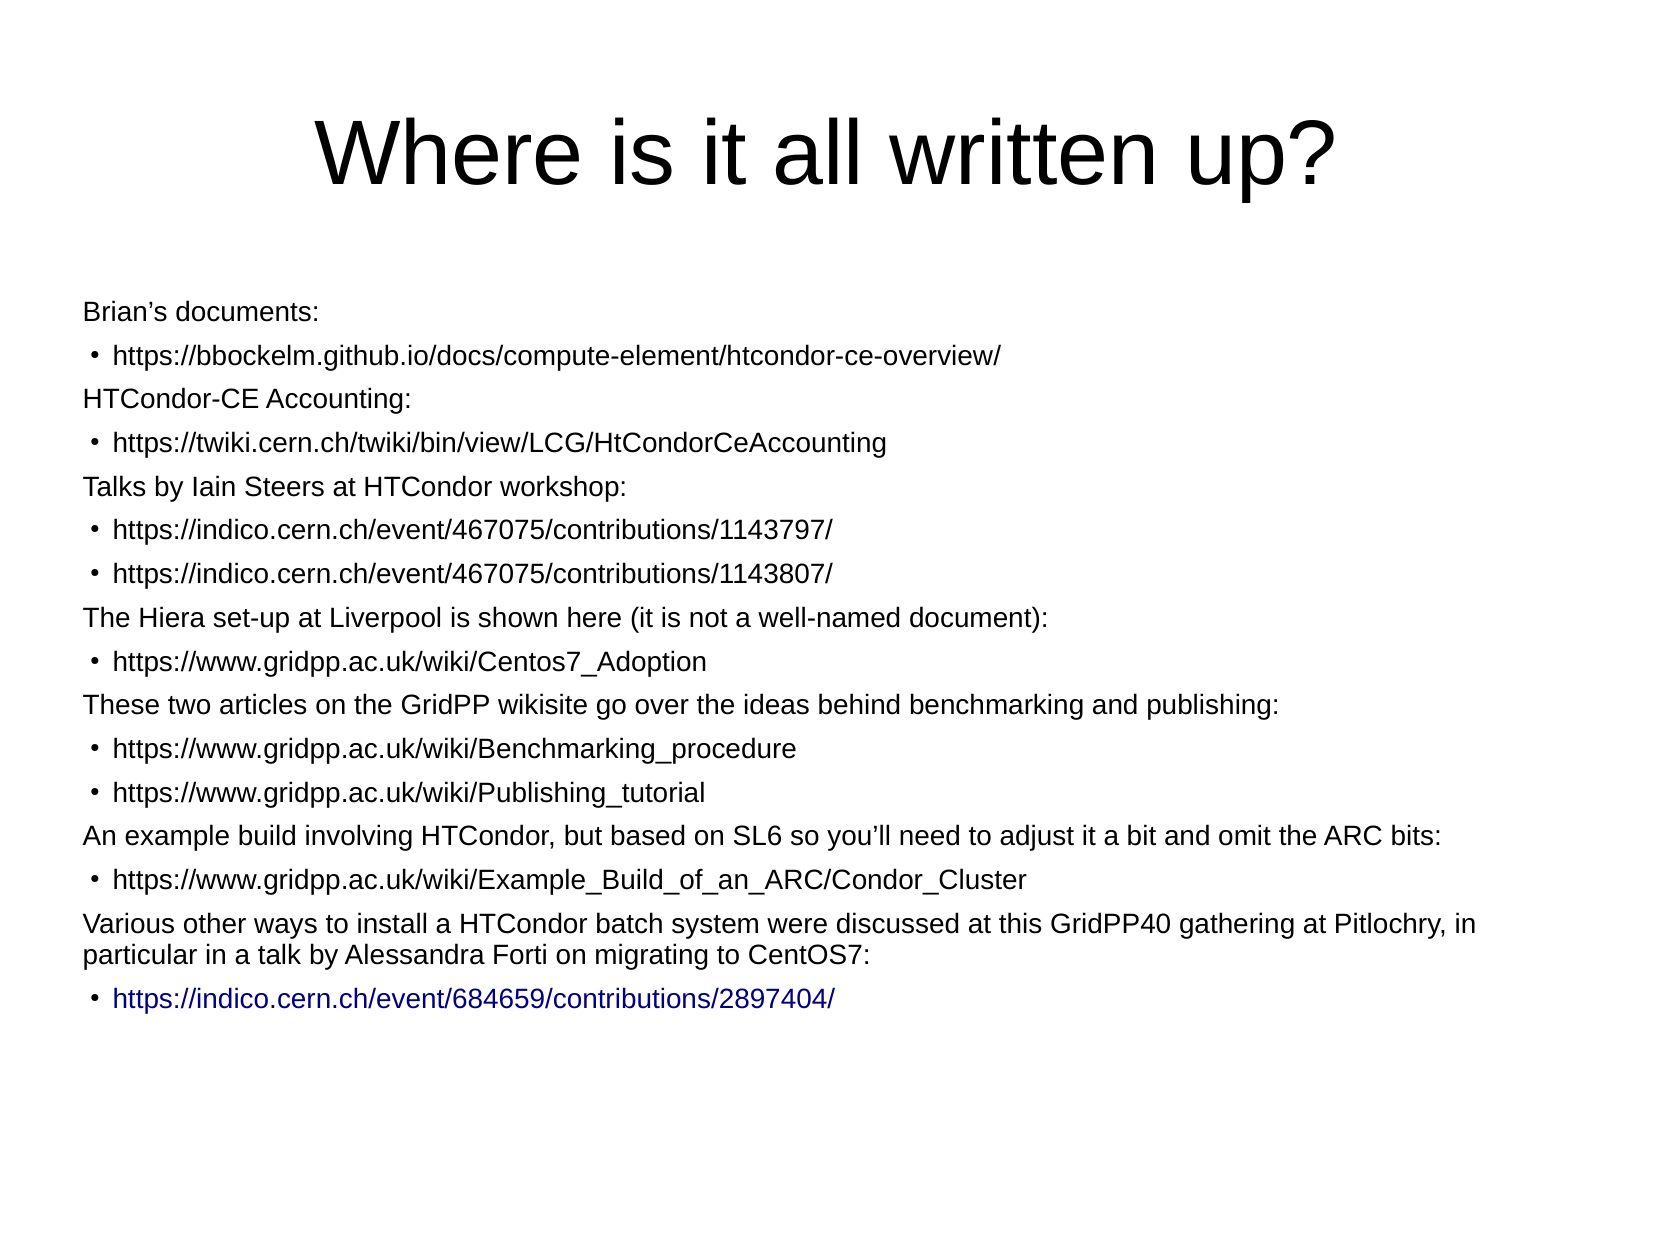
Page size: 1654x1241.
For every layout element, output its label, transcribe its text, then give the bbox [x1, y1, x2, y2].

title Where is it all written up? [82, 49, 1571, 257]
list Brian’s documents: https://bbockelm.github.io/docs/compute-element/htcondor-ce-overview/ HTCondor-CE Accounting: https://twiki.cern.ch/twiki/bin/view/LCG/HtCondorCeAccounting Talks by Iain Steers at HTCondor workshop: https://indico.cern.ch/event/467075/contributions/1143797/ https://indico.cern.ch/event/467075/contributions/1143807/ The Hiera set-up at Liverpool is shown here (it is not a well-named document): https://www.gridpp.ac.uk/wiki/Centos7_Adoption These two articles on the GridPP wikisite go over the ideas behind benchmarking and publishing: https://www.gridpp.ac.uk/wiki/Benchmarking_procedure https://www.gridpp.ac.uk/wiki/Publishing_tutorial An example build involving HTCondor, but based on SL6 so you’ll need to adjust it a bit and omit the ARC bits: https://www.gridpp.ac.uk/wiki/Example_Build_of_an_ARC/Condor_Cluster Various other ways to install a HTCondor batch system were discussed at this GridPP40 gathering at Pitlochry, in particular in a talk by Alessandra Forti on migrating to CentOS7: https://indico.cern.ch/event/684659/contributions/2897404/ [82, 296, 1571, 1016]
